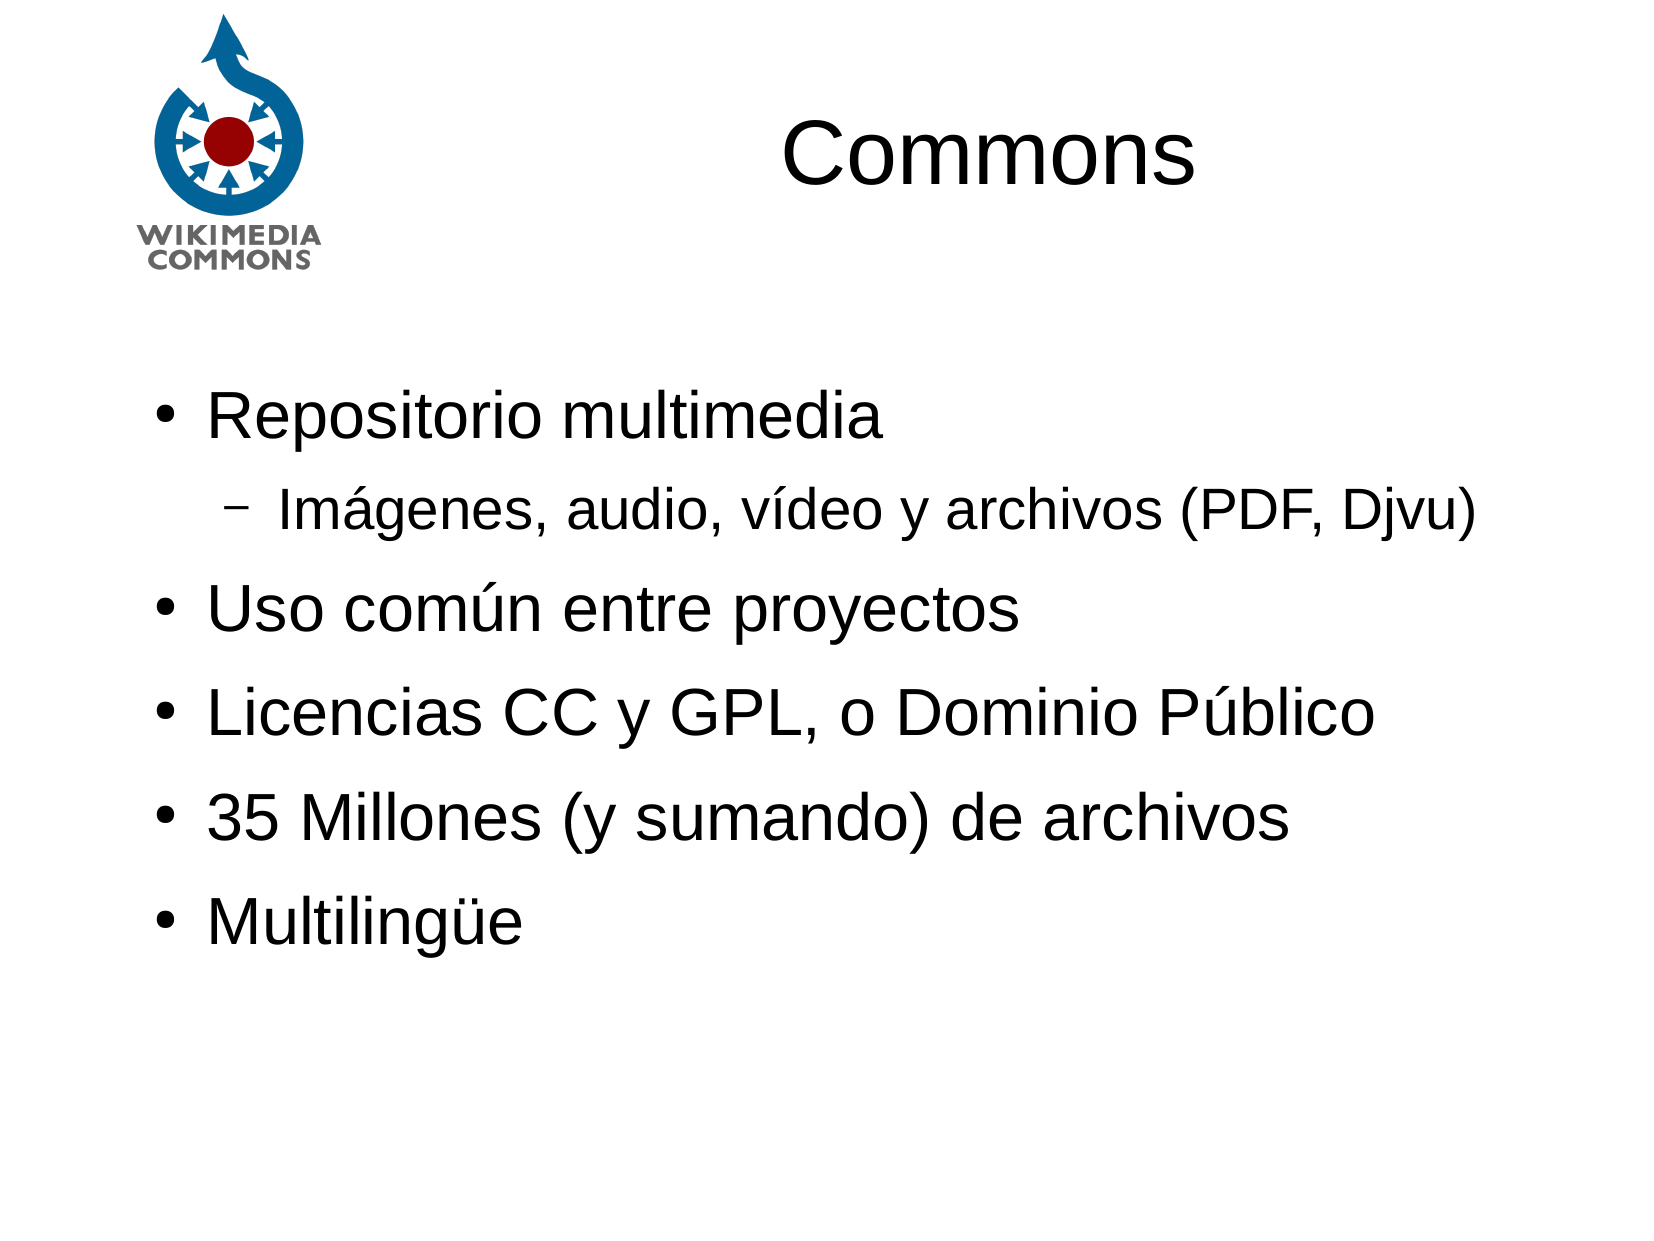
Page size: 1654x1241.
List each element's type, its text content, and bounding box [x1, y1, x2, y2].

list Repositorio multimedia Imágenes, audio, vídeo y archivos (PDF, Djvu) Uso común entre proyectos Licencias CC y GPL, o Dominio Público 35 Millones (y sumando) de archivos Multilingüe [135, 377, 1518, 1098]
title Commons [407, 49, 1571, 257]
picture [129, 11, 328, 272]
